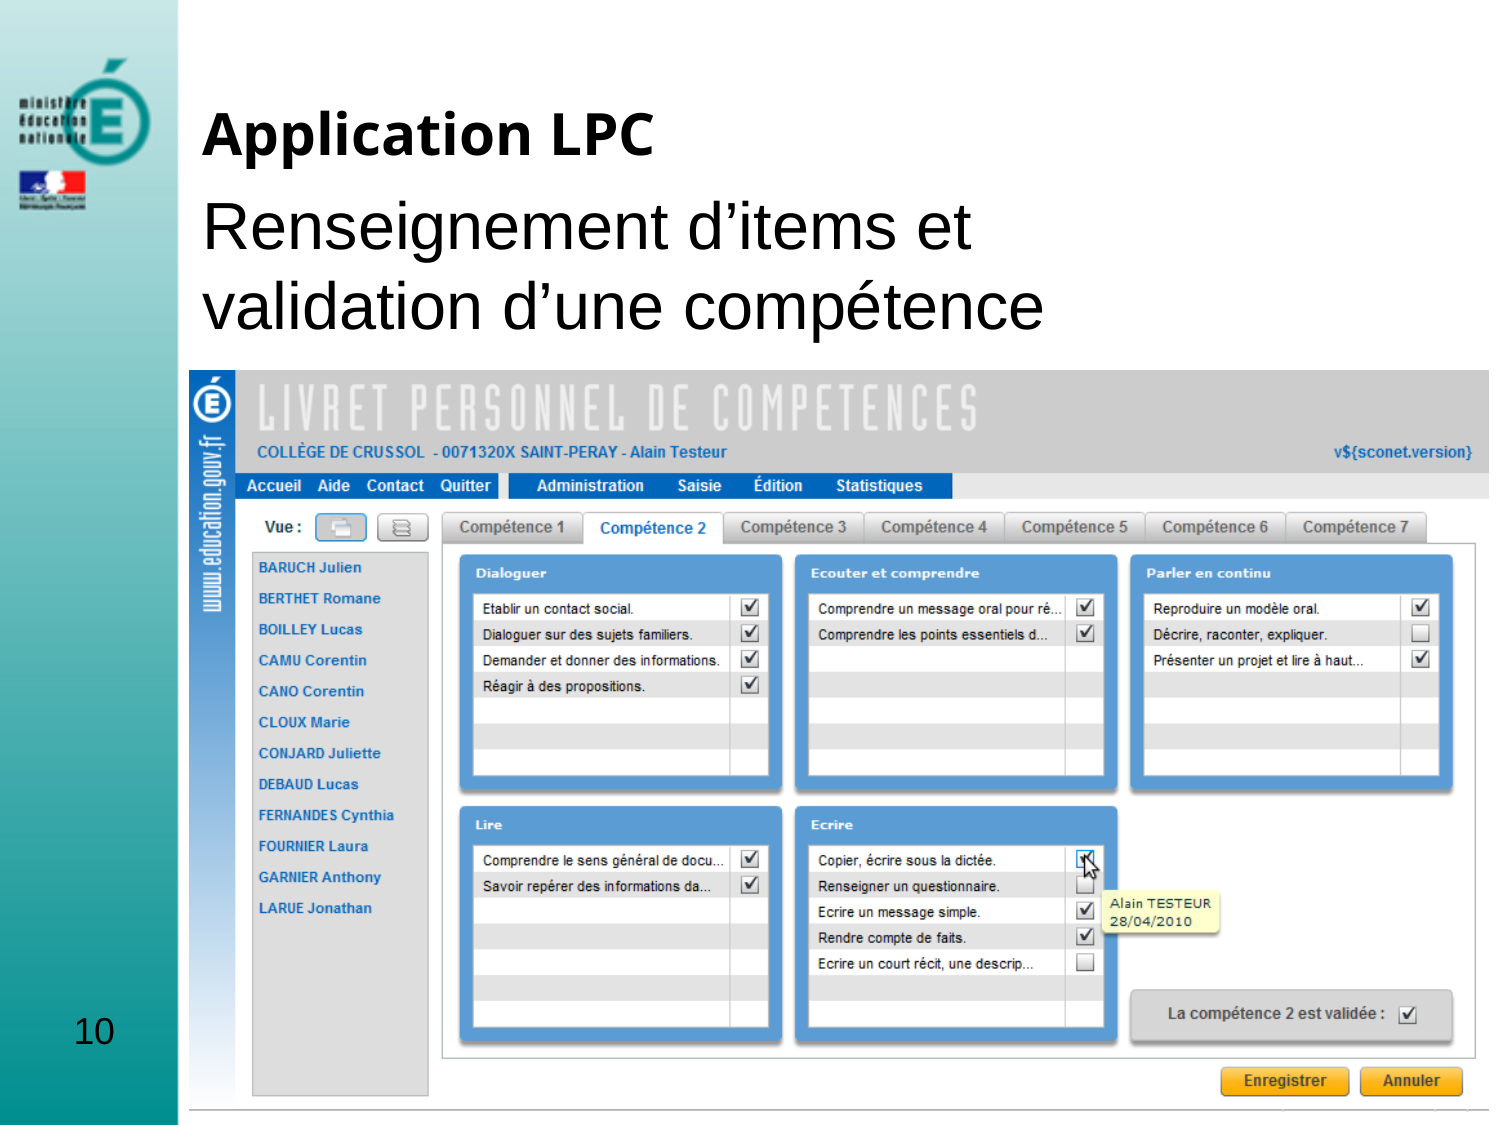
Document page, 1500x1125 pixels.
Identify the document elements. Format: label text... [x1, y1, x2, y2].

text_box Application LPC [187, 89, 1430, 176]
picture [189, 370, 1489, 1113]
text_box <numéro> [41, 999, 148, 1060]
text_box Renseignement d’items et validation d’une compétence [187, 175, 1454, 351]
picture [0, 0, 179, 1125]
